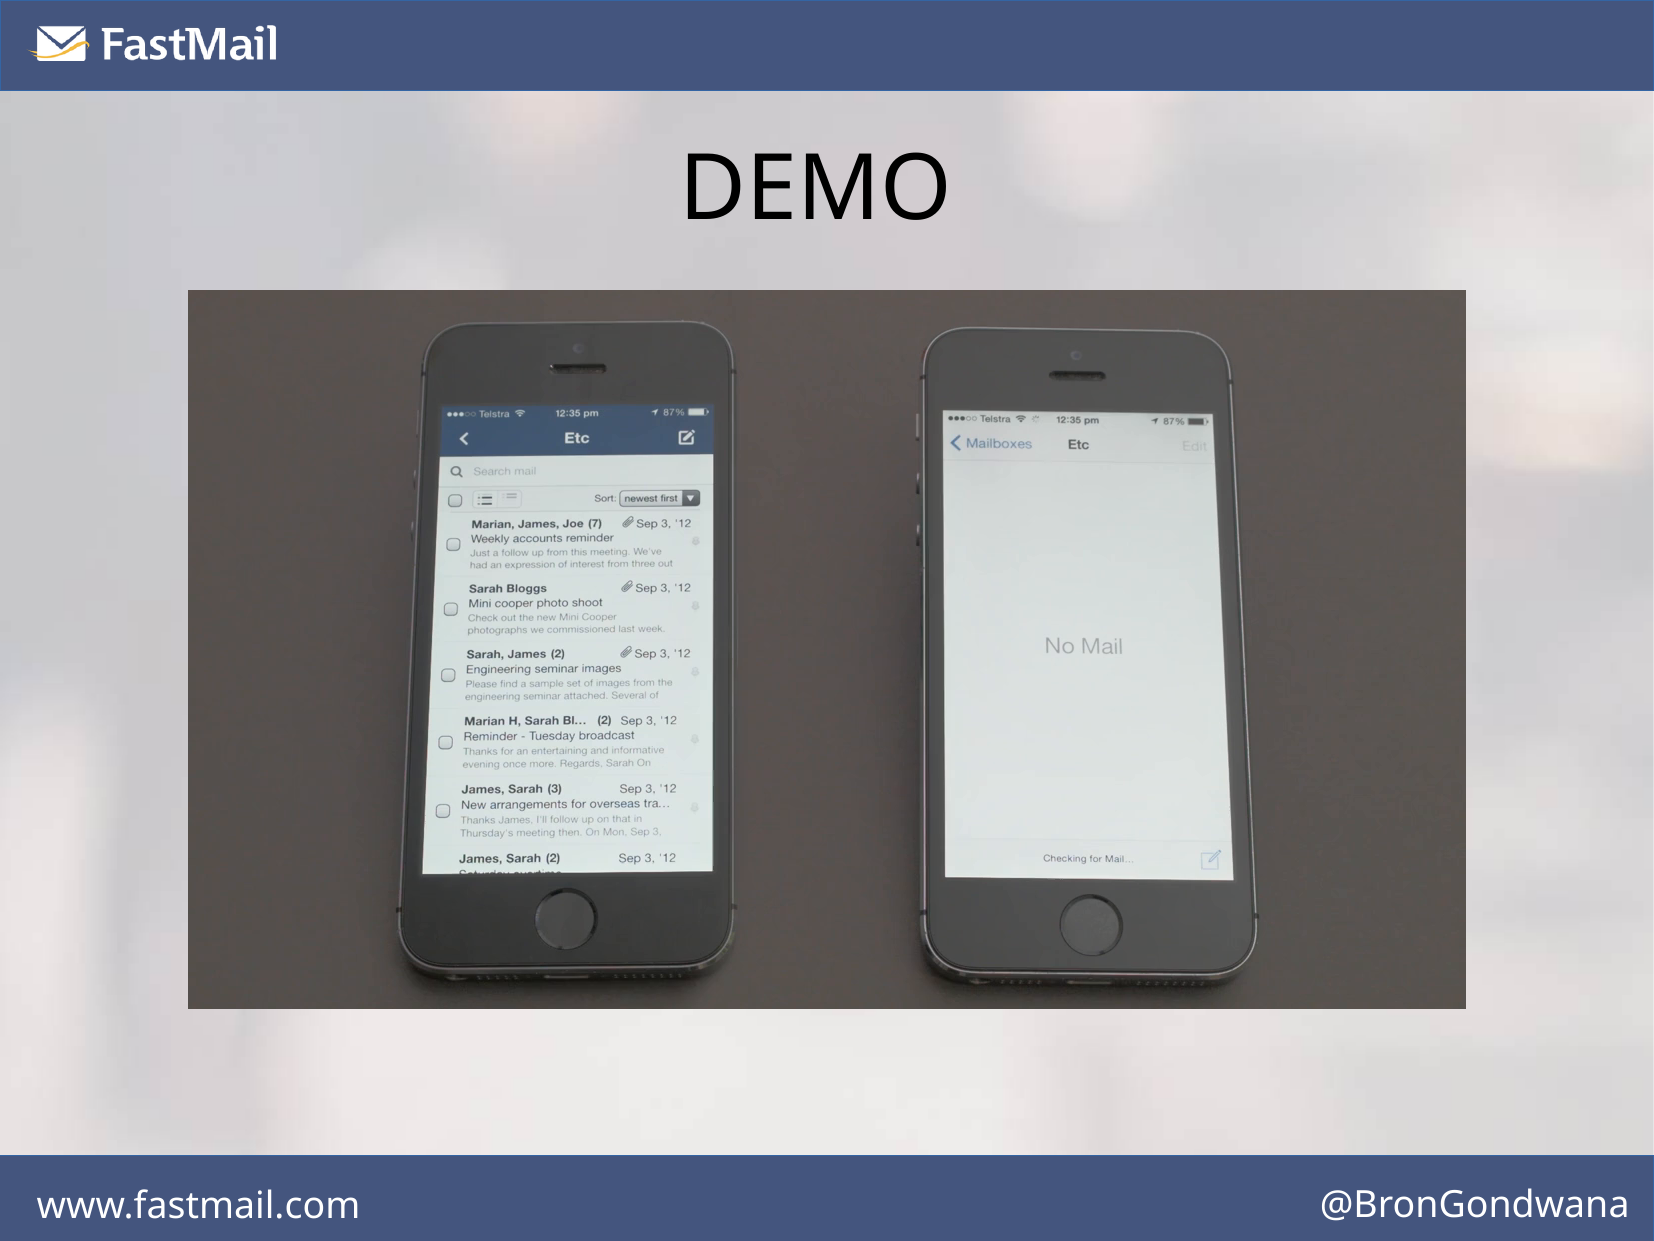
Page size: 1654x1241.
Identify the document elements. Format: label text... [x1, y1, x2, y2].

picture [0, 91, 1654, 1155]
title DEMO [71, 101, 1561, 267]
picture [26, 8, 302, 78]
text_box [187, 290, 1466, 1010]
